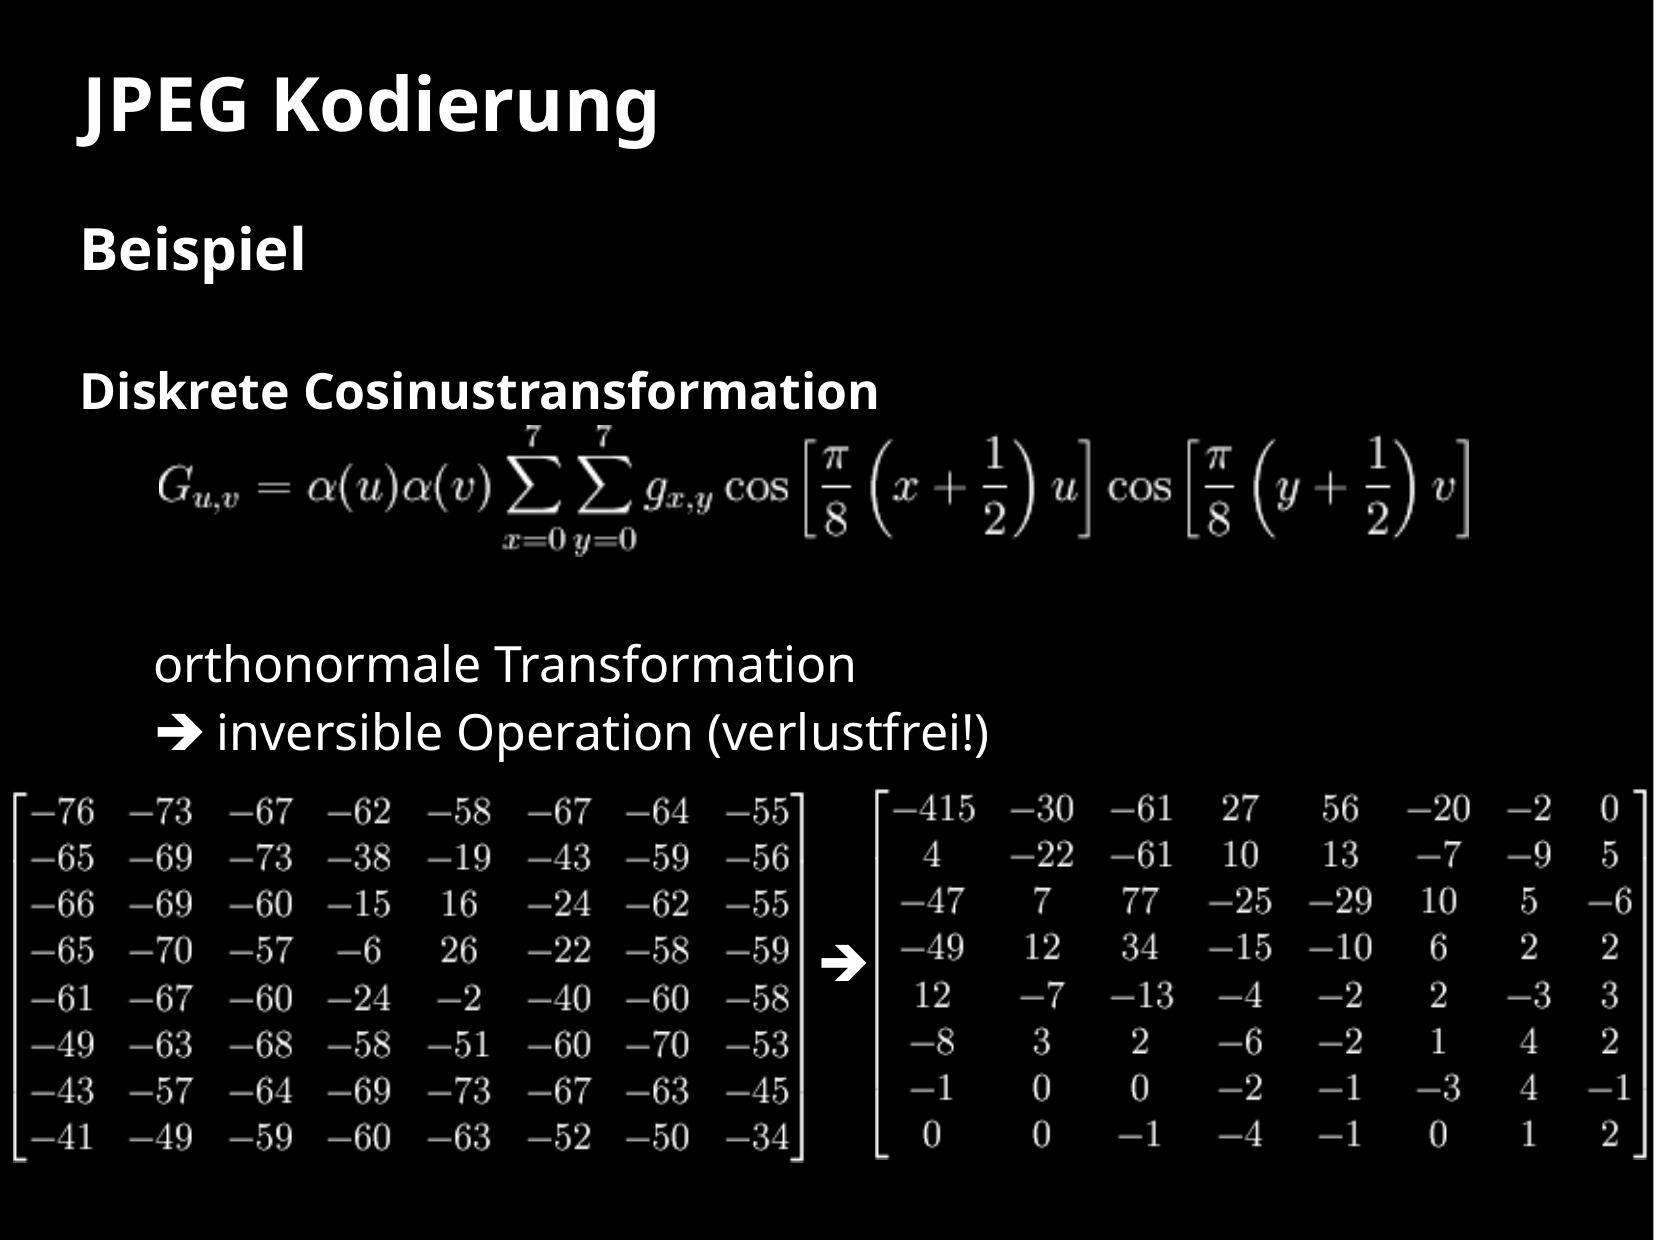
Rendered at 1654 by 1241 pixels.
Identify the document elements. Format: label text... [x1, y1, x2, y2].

picture [159, 425, 1469, 557]
title JPEG Kodierung [82, 56, 1571, 250]
picture [13, 789, 808, 1163]
text_box Beispiel Diskrete Cosinustransformation orthonormale Transformation  inversible Operation (verlustfrei!) [59, 194, 1085, 714]
text_box  [796, 932, 892, 1016]
picture [875, 786, 1651, 1160]
